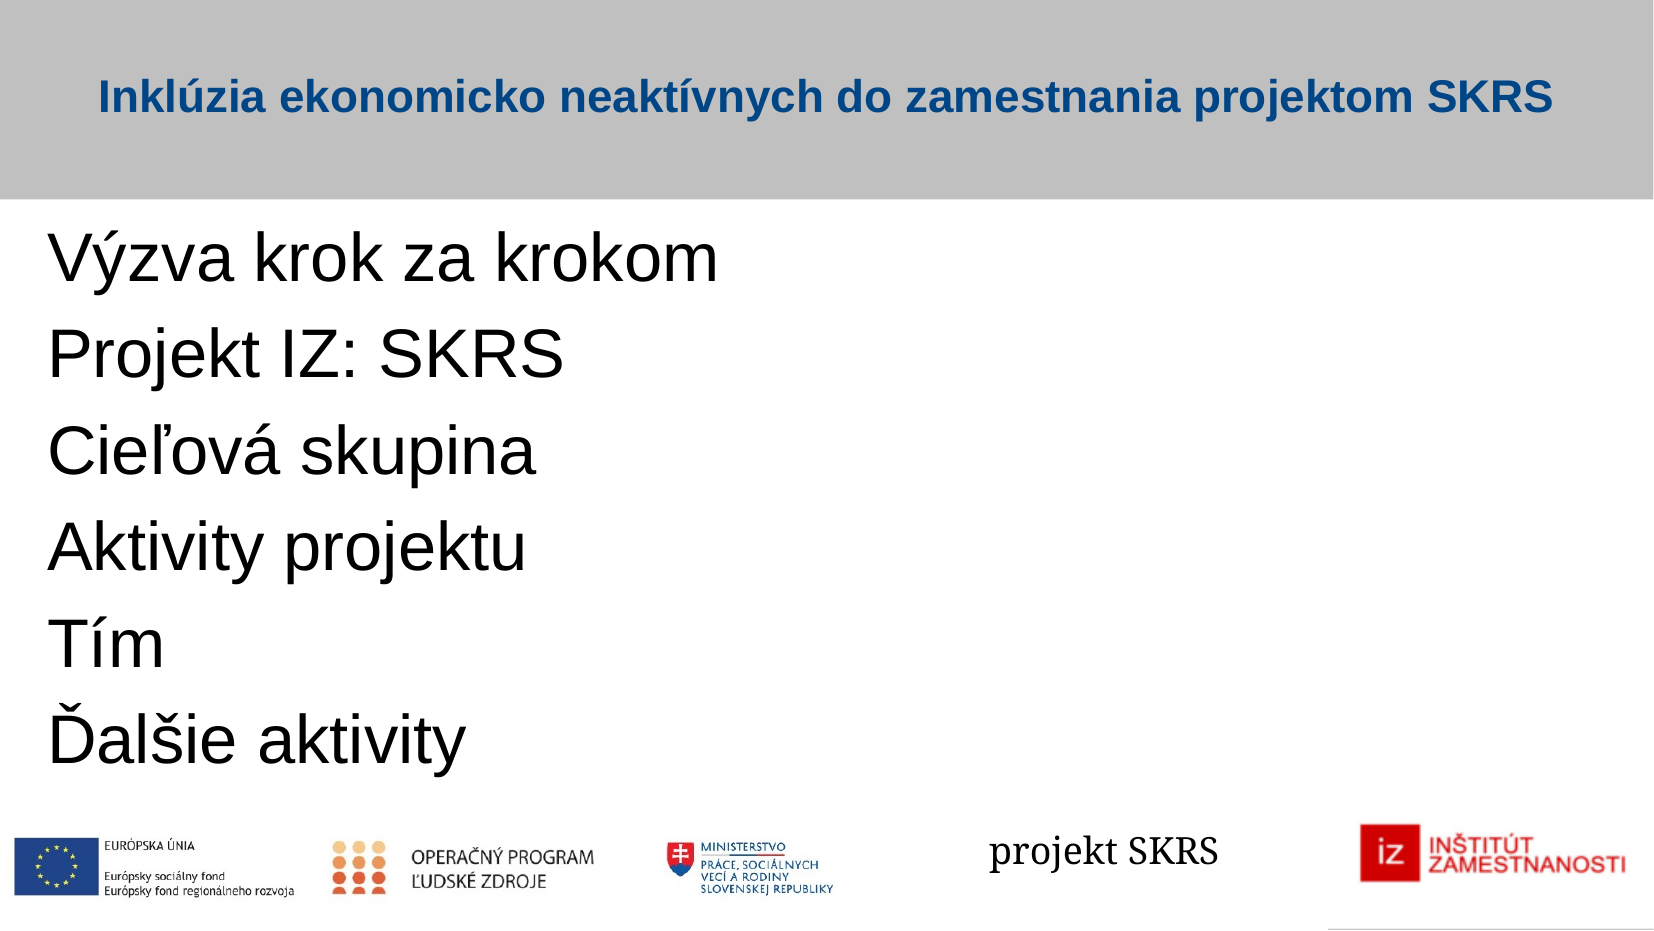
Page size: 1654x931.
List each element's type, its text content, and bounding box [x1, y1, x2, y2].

picture [1328, 775, 1654, 931]
list Výzva krok za krokom Projekt IZ: SKRS Cieľová skupina Aktivity projektu Tím Ďalšie aktivity [47, 228, 1551, 815]
picture [0, 826, 857, 907]
title Inklúzia ekonomicko neaktívnych do zamestnania projektom SKRS [88, 22, 1565, 178]
